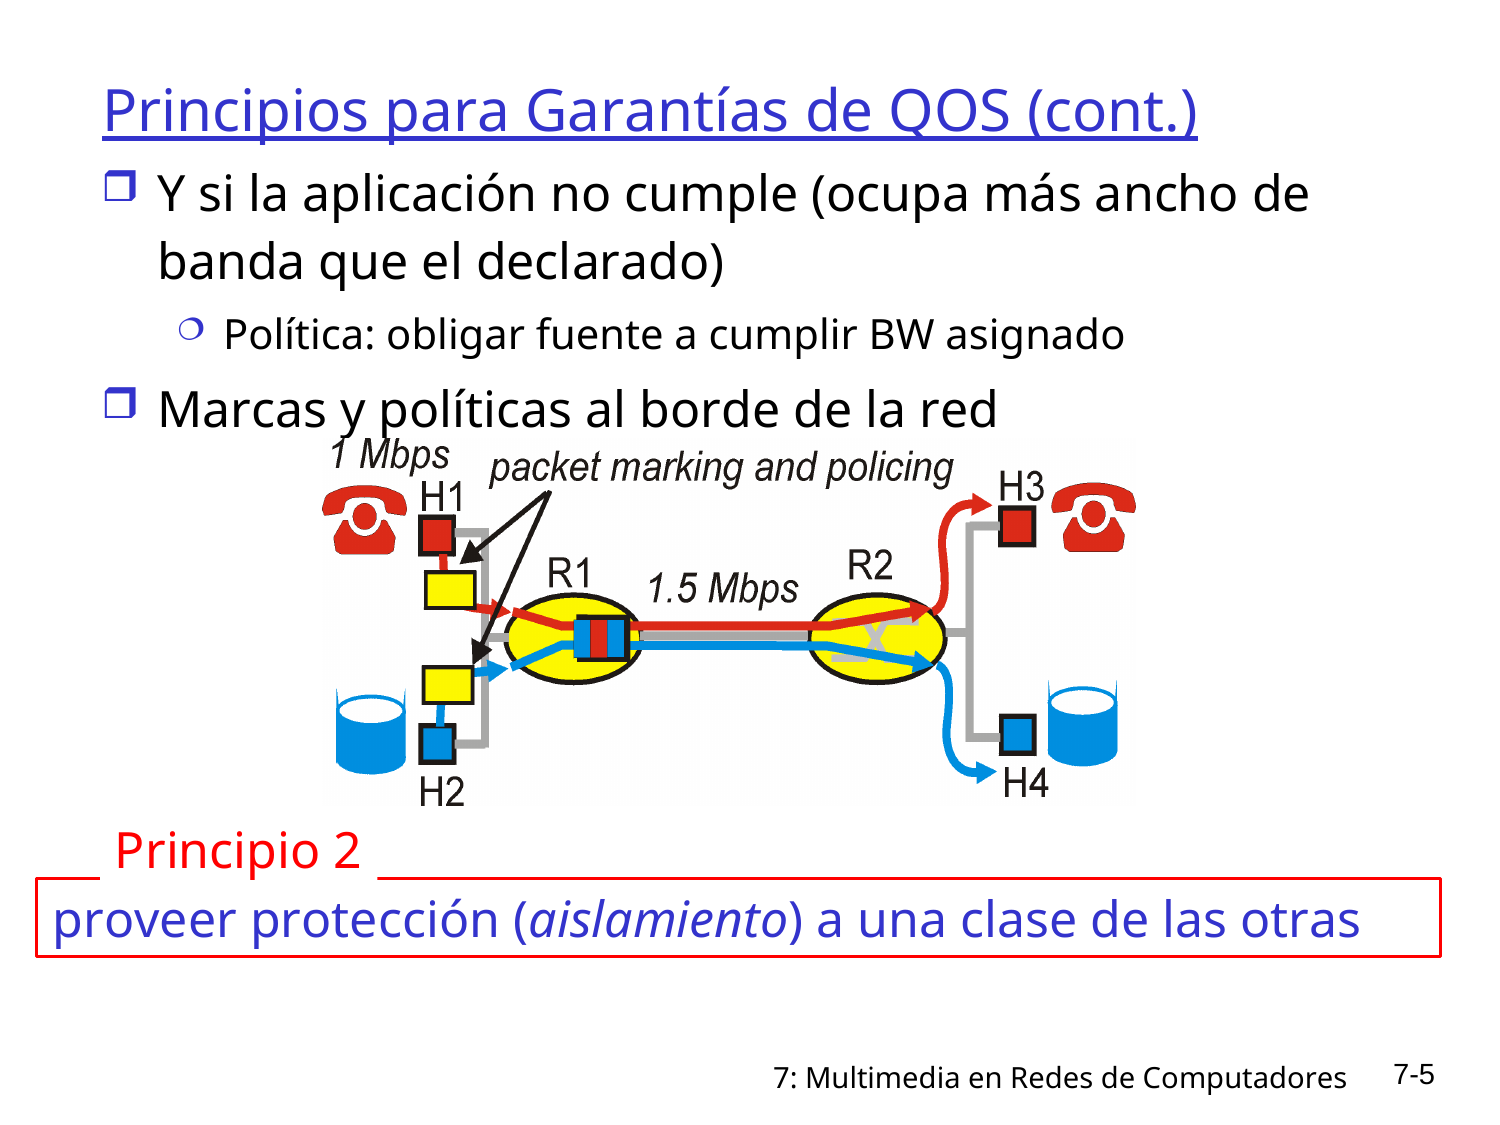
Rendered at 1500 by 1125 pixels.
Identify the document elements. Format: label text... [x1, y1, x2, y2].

list Y si la aplicación no cumple (ocupa más ancho de banda que el declarado) Política: obligar fuente a cumplir BW asignado Marcas y políticas al borde de la red [86, 149, 1426, 448]
text_box proveer protección (aislamiento) a una clase de las otras [36, 878, 1441, 957]
picture [322, 438, 1136, 806]
text_box Principio 2 [100, 811, 378, 887]
title Principios para Garantías de QOS (cont.) [87, 37, 1363, 149]
